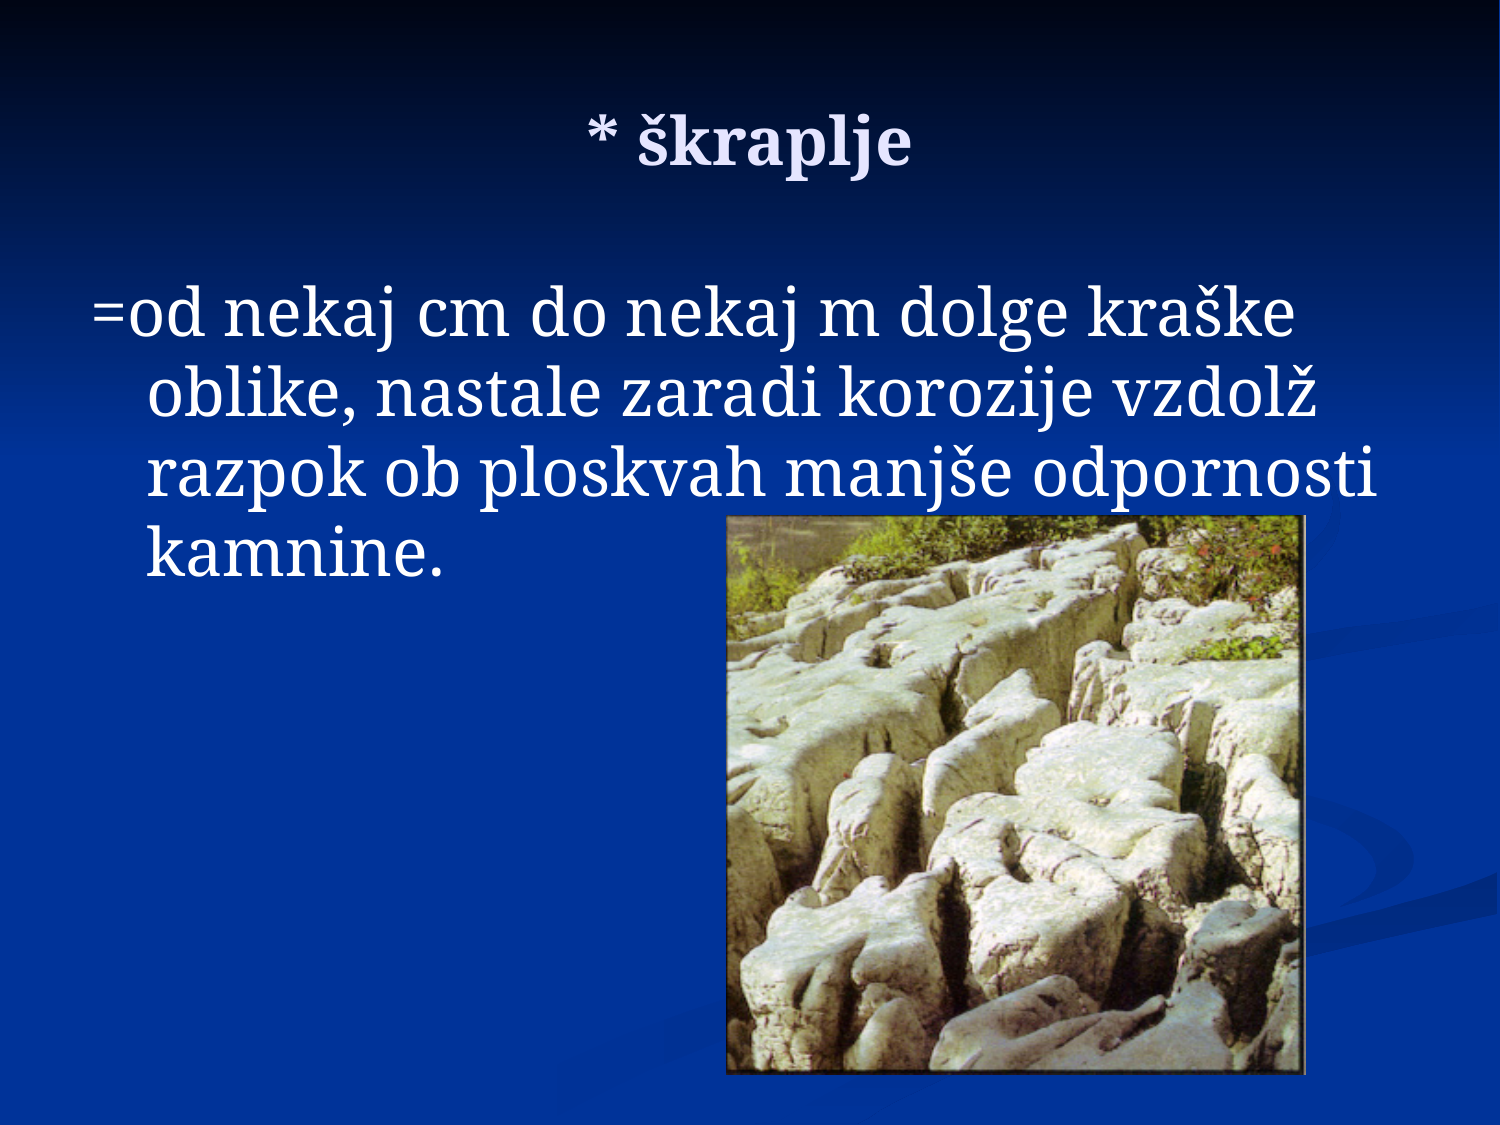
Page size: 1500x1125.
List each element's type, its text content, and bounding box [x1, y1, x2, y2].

list =od nekaj cm do nekaj m dolge kraške oblike, nastale zaradi korozije vzdolž razpok ob ploskvah manjše odpornosti kamnine. [75, 262, 1425, 1005]
title * škraplje [75, 45, 1425, 233]
picture [726, 515, 1306, 1075]
